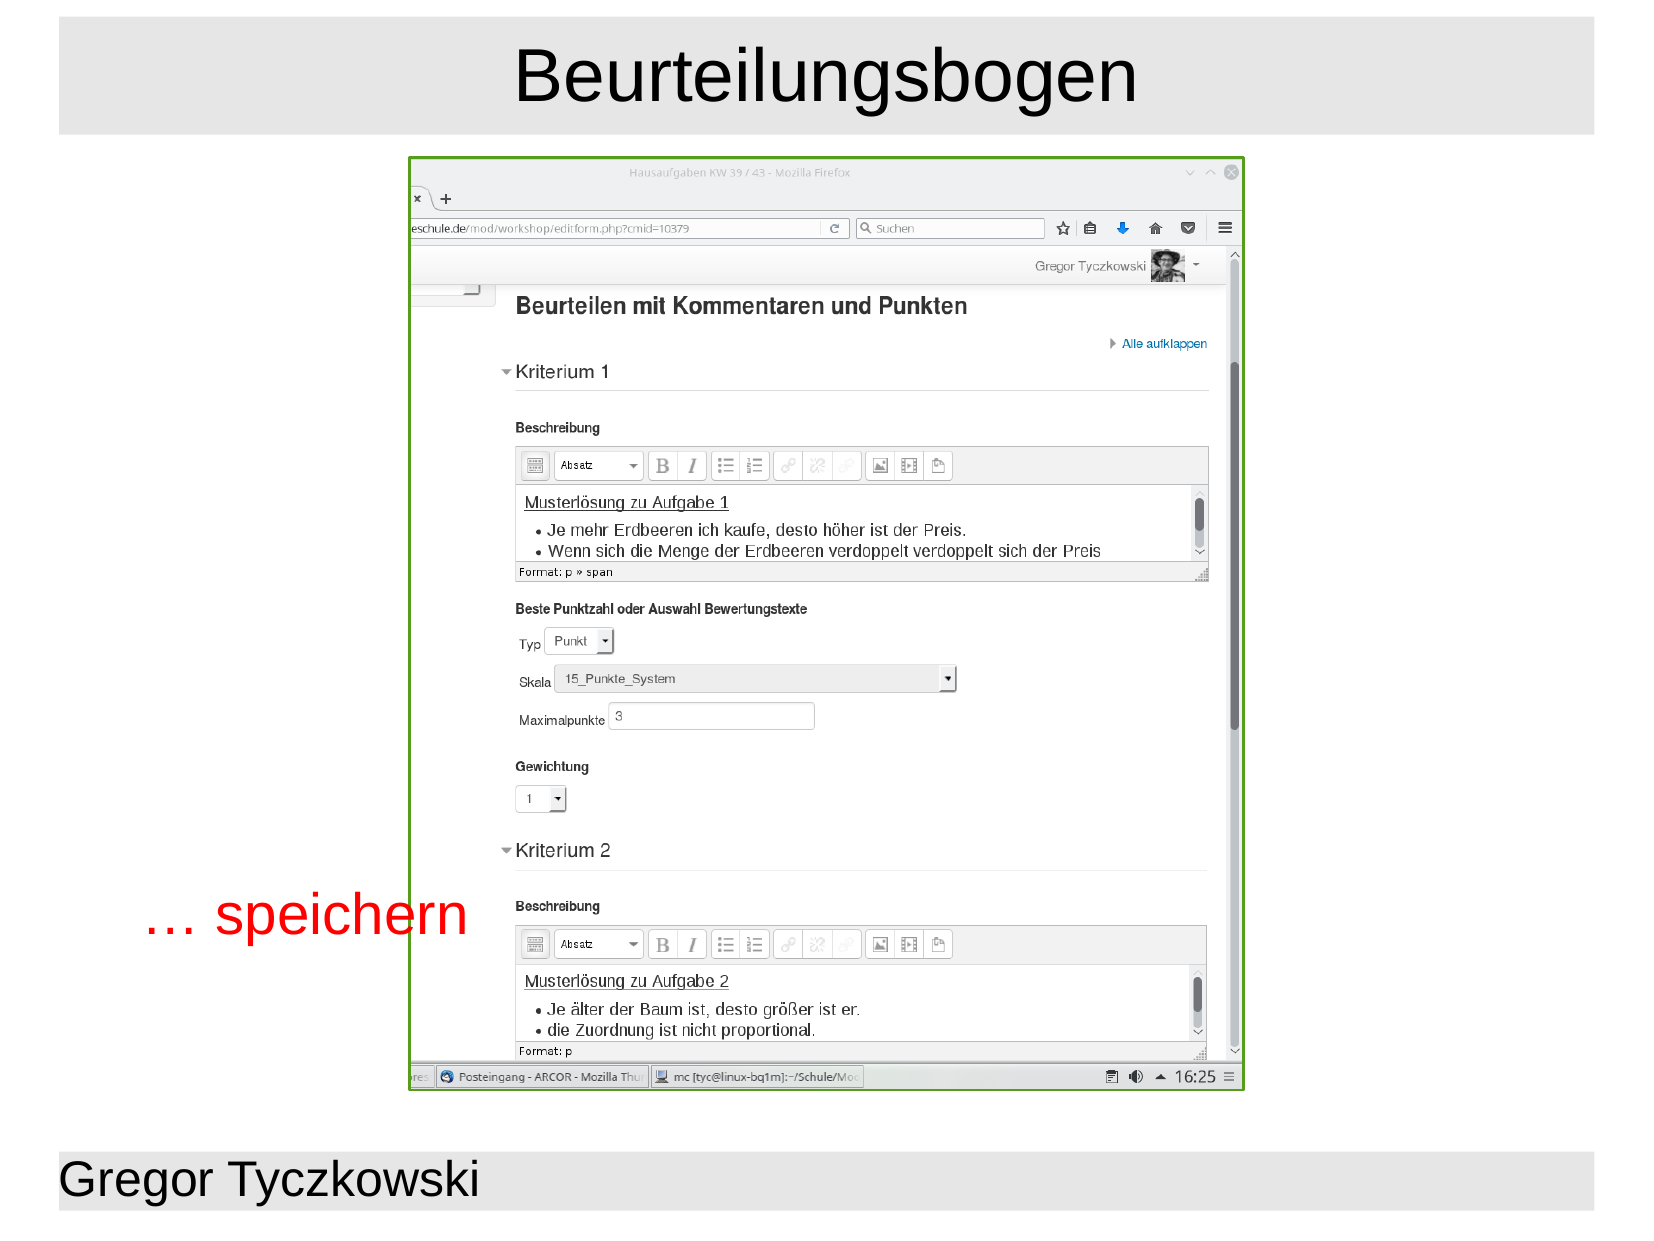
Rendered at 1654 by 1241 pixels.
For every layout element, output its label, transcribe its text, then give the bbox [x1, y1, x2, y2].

picture [411, 158, 1243, 1089]
title Beurteilungsbogen [59, 16, 1595, 135]
list Gregor Tyczkowski [59, 1151, 1595, 1211]
text_box … speichern [123, 871, 487, 958]
